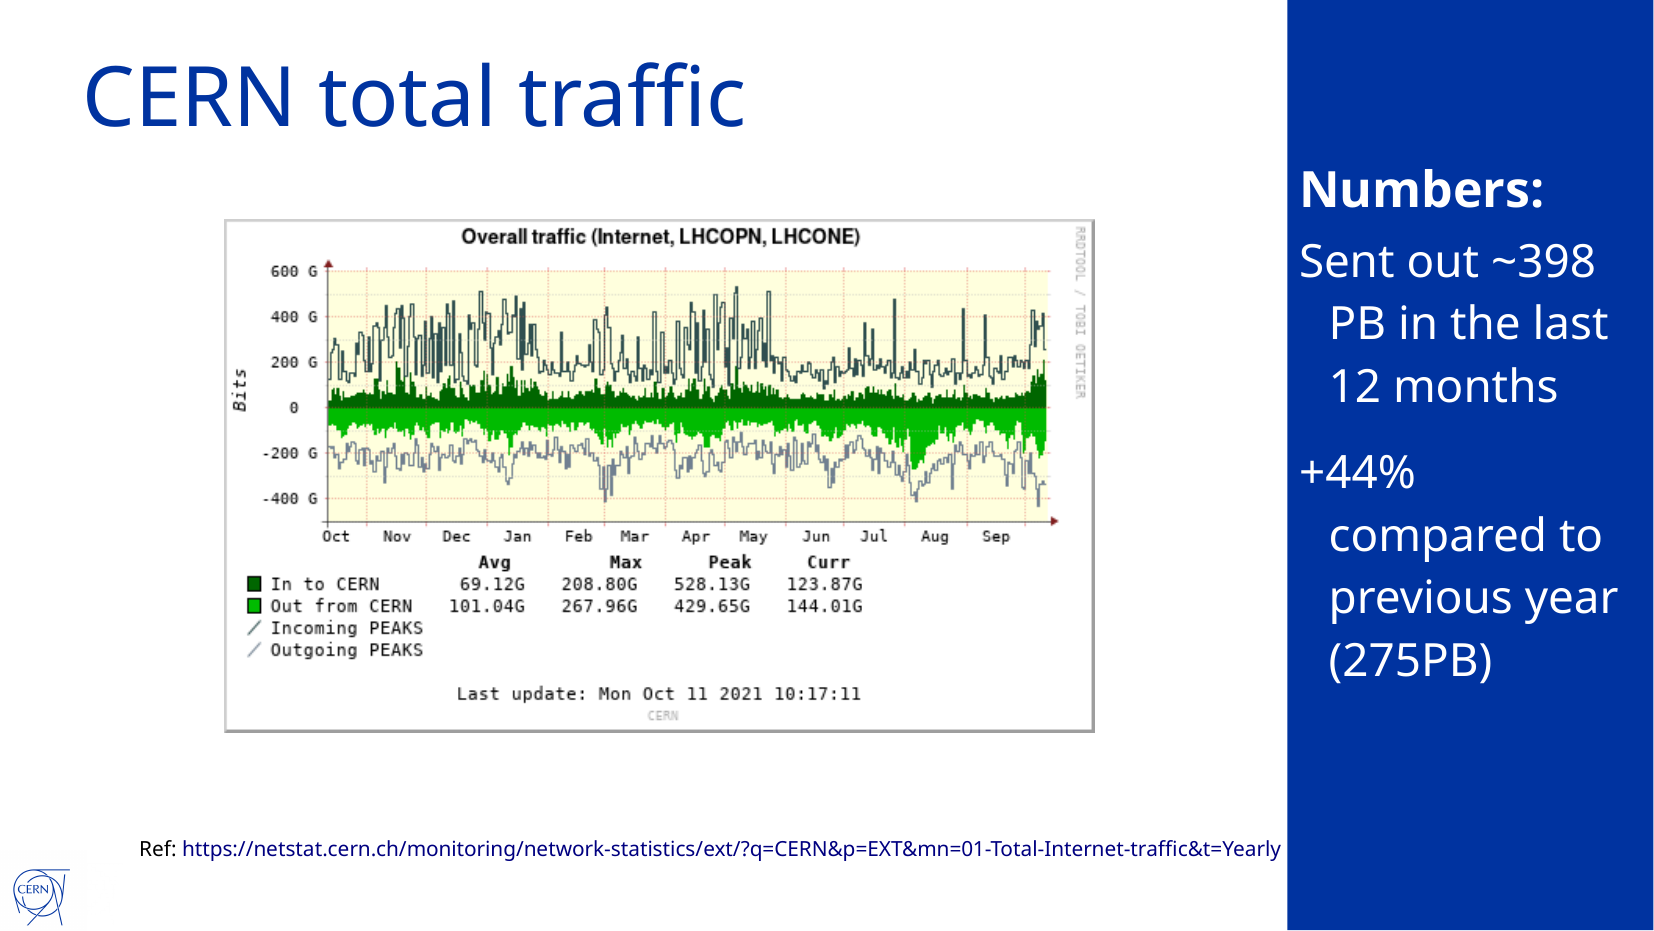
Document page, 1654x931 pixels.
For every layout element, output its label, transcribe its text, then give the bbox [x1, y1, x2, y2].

list Numbers: Sent out ~398 PB in the last 12 months +44% compared to previous year (275PB) [1287, 0, 1654, 931]
text_box Ref: https://netstat.cern.ch/monitoring/network-statistics/ext/?q=CERN&p=EXT&mn=01-Total-Internet-traffic&t=Yearly [124, 826, 1287, 897]
title CERN total traffic [82, 37, 1287, 193]
picture [0, 850, 127, 931]
picture [224, 219, 1095, 733]
